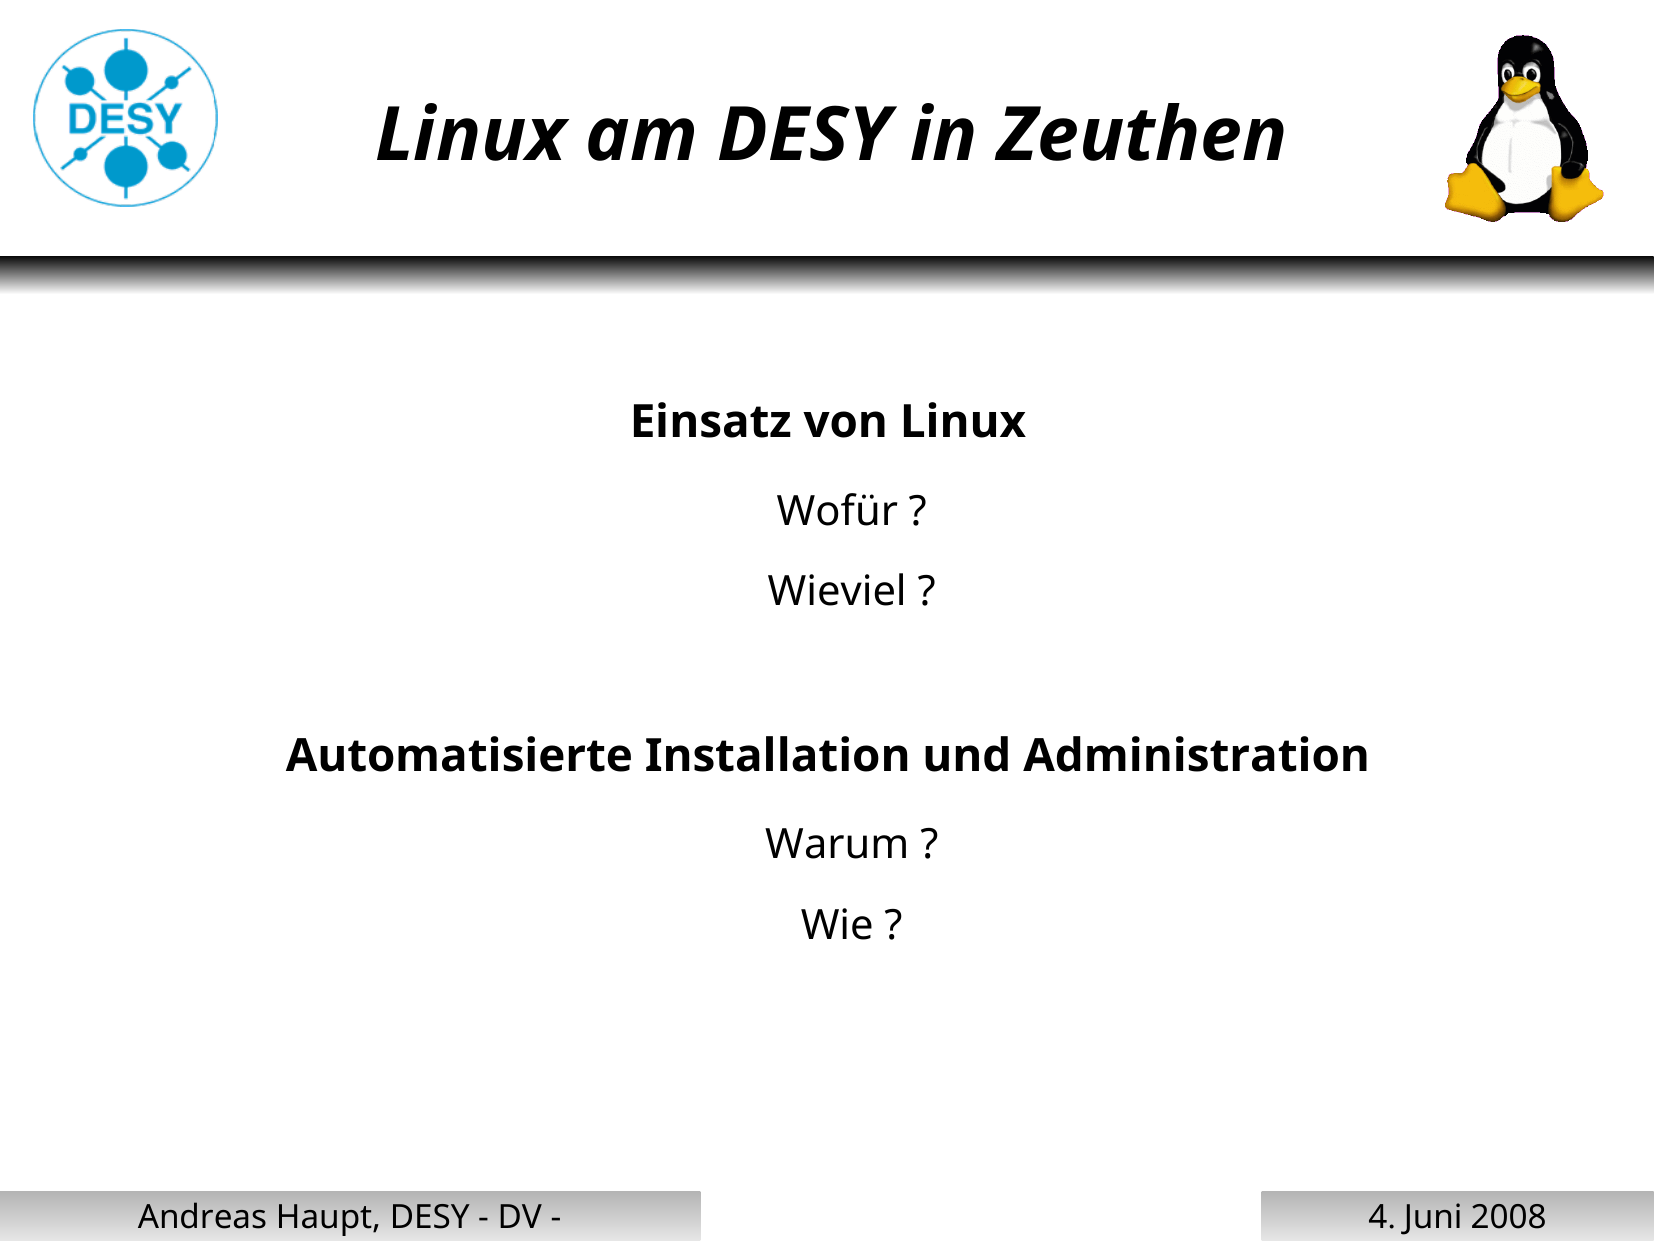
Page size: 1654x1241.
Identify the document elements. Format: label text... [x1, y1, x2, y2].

picture [33, 29, 218, 207]
picture [1429, 12, 1637, 238]
title Linux am DESY in Zeuthen [250, 12, 1413, 251]
list Einsatz von Linux Wofür ? Wieviel ? Automatisierte Installation und Administration Warum ? Wie ? [17, 388, 1627, 1107]
